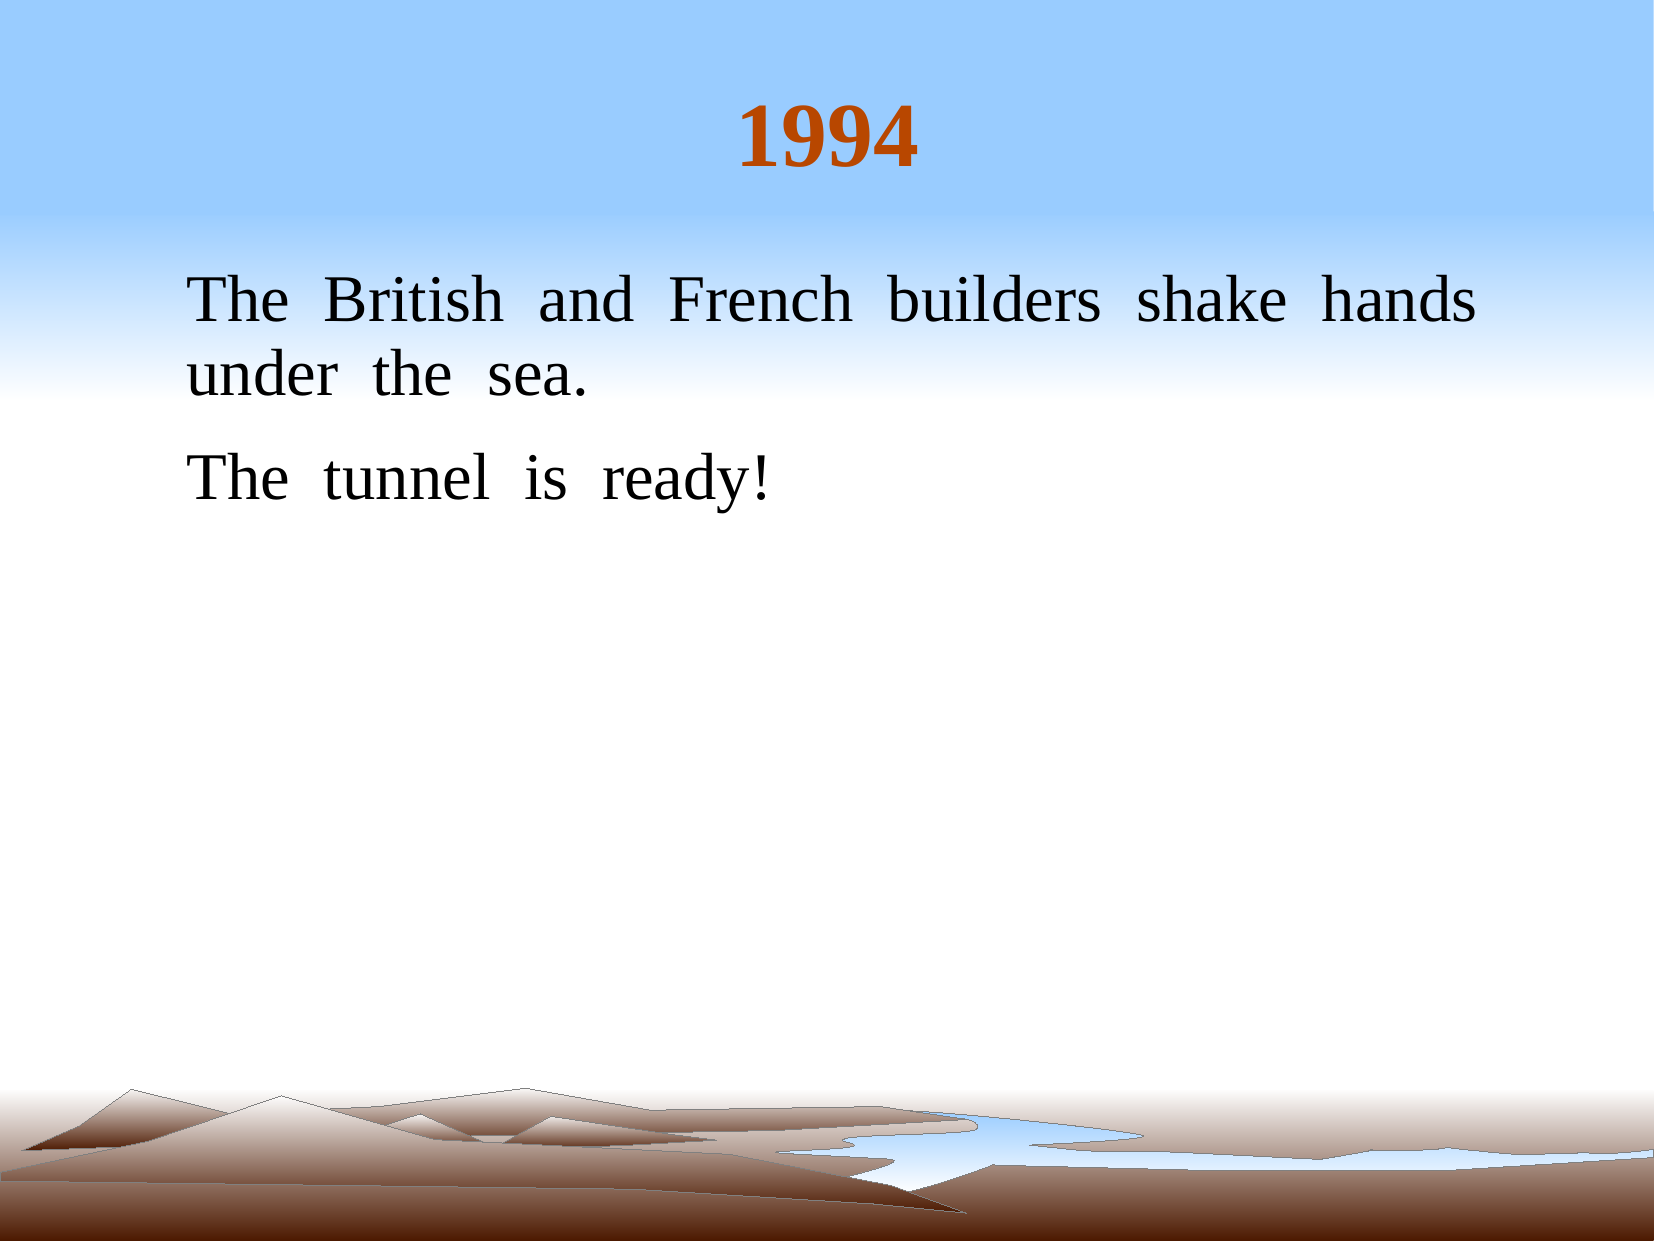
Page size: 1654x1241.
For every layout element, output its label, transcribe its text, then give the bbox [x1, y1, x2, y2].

list The British and French builders shake hands under the sea. The tunnel is ready! [845, 261, 1535, 1066]
picture [59, 261, 827, 1152]
picture [877, 620, 1595, 1123]
title 1994 [121, 41, 1534, 229]
